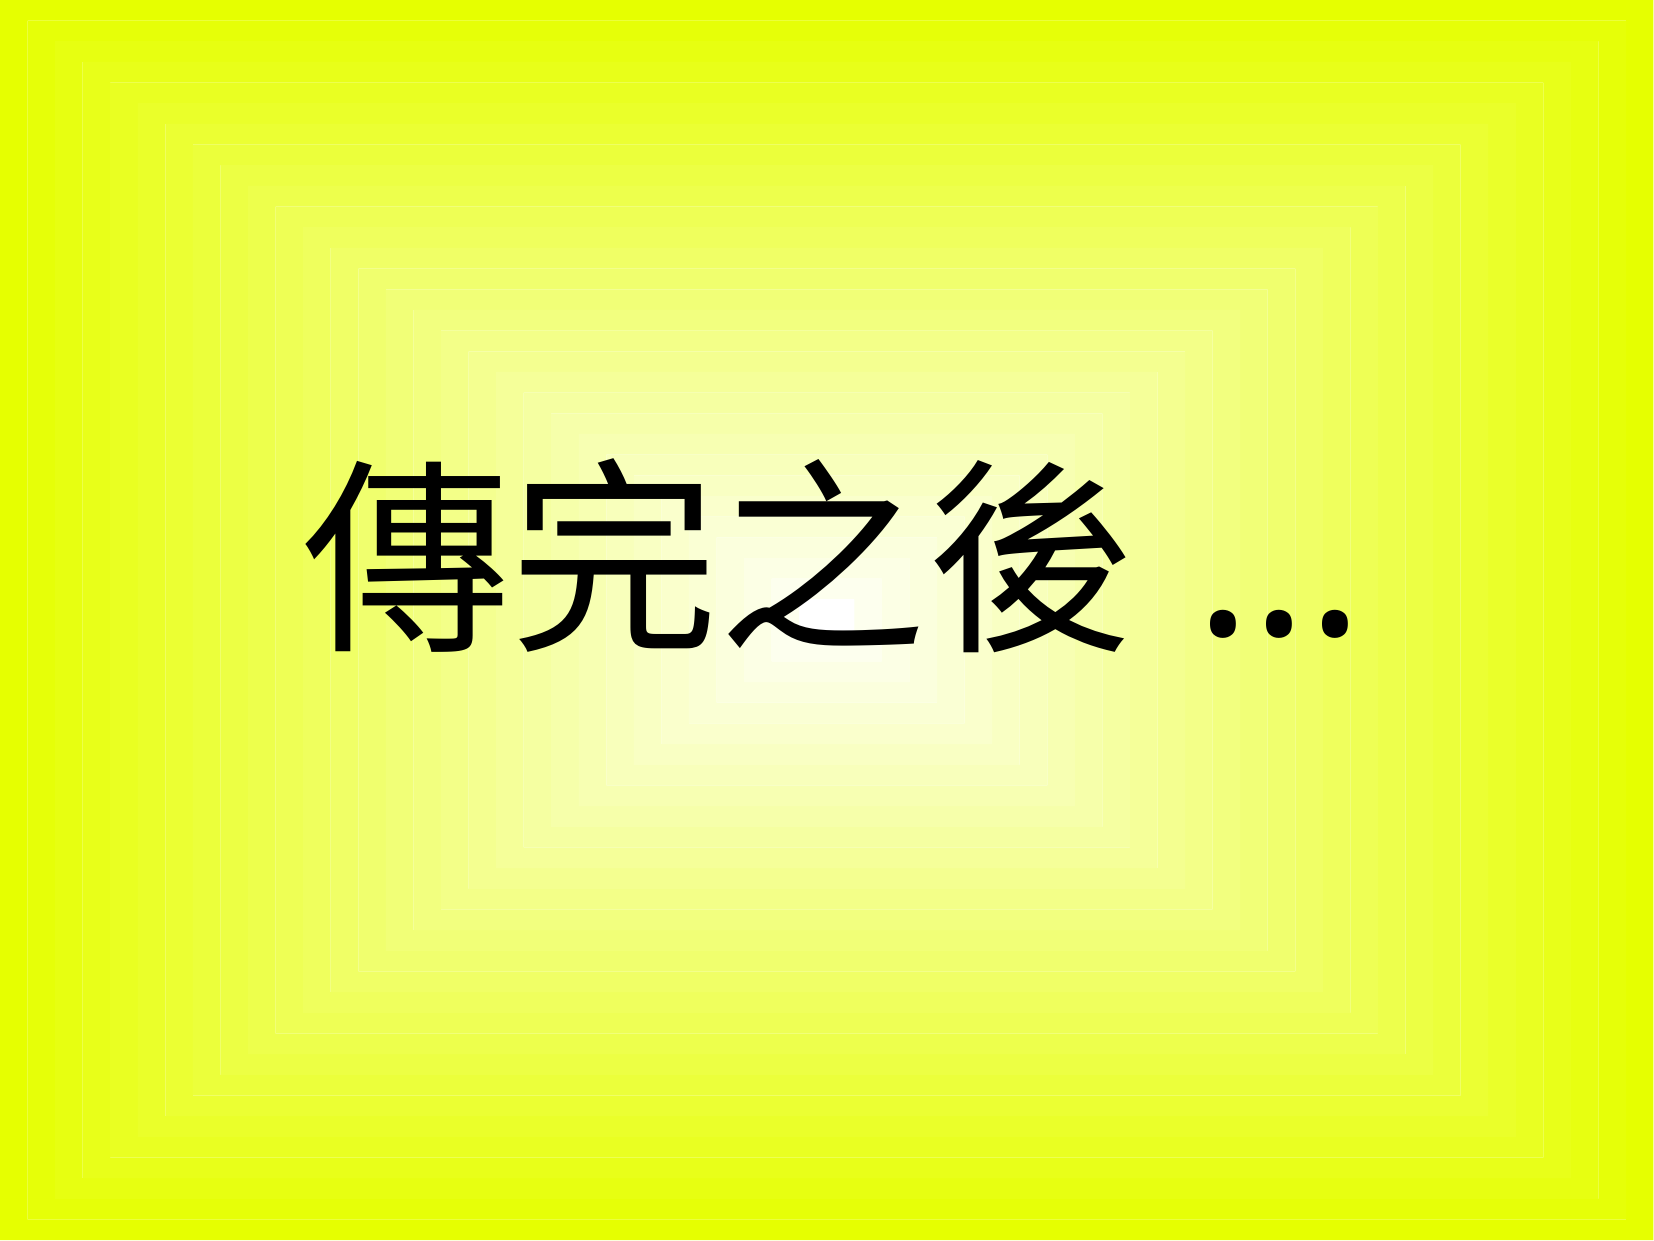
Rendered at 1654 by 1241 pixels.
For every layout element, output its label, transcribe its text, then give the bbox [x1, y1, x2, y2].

title 傳完之後... [88, 441, 1577, 650]
